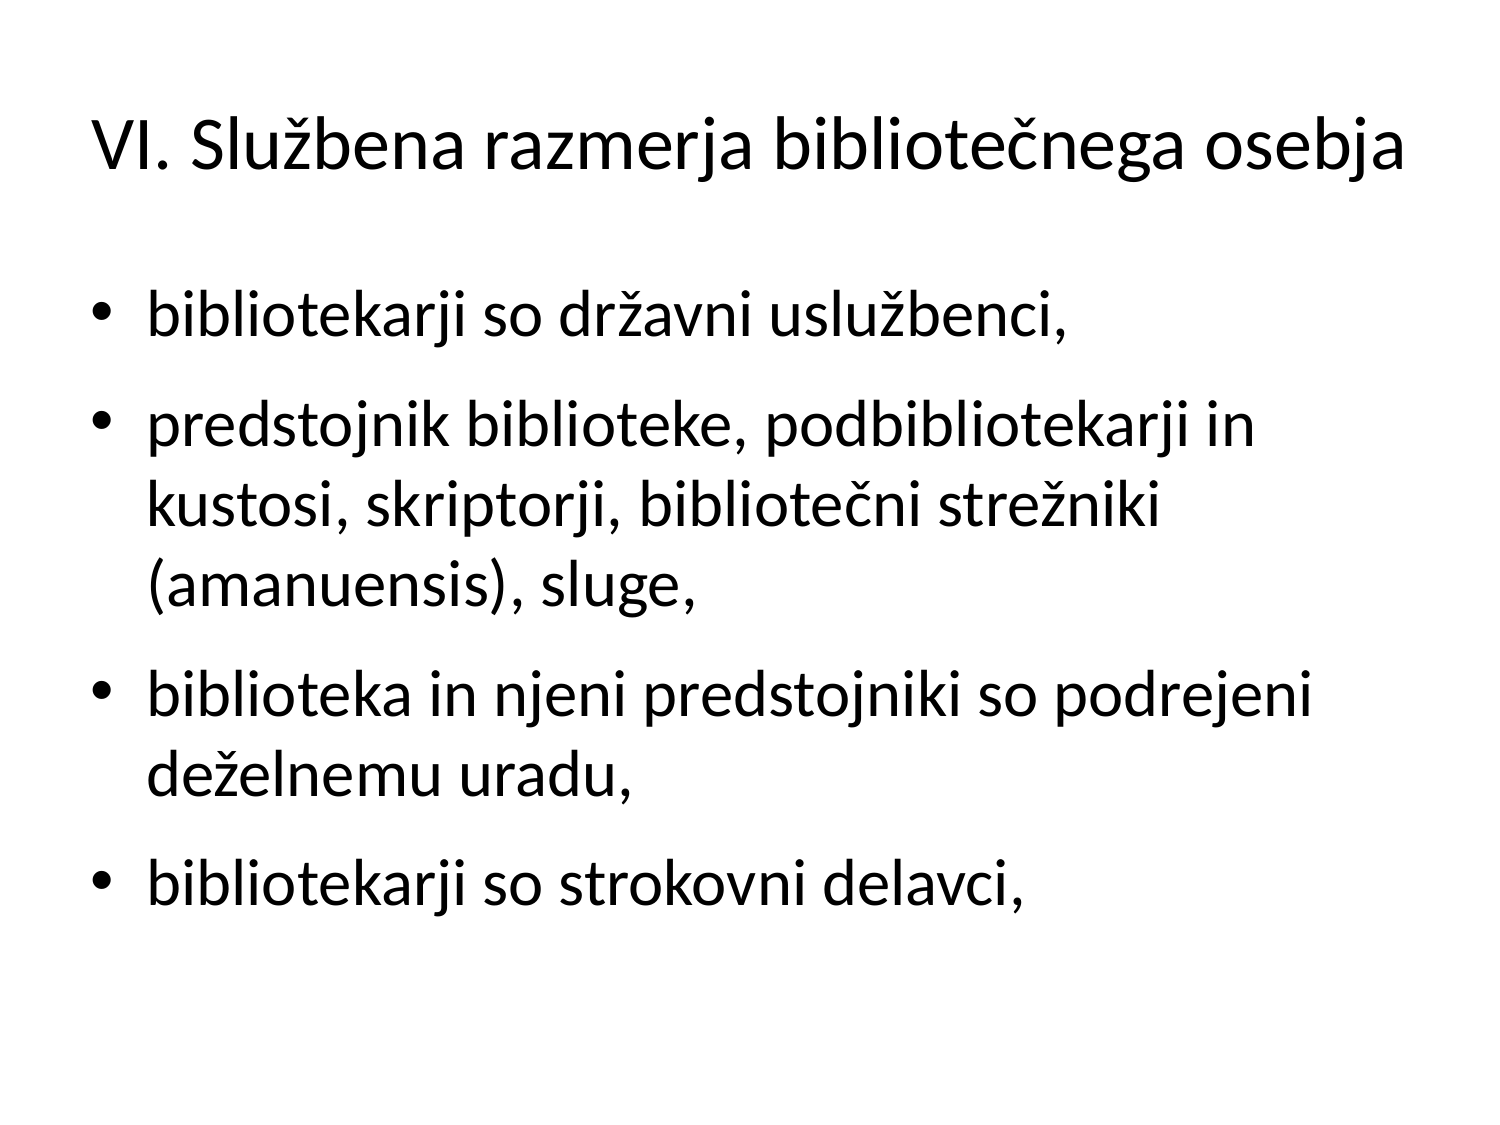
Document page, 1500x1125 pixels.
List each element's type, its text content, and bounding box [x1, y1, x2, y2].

title VI. Službena razmerja bibliotečnega osebja [75, 45, 1425, 233]
list bibliotekarji so državni uslužbenci, predstojnik biblioteke, podbibliotekarji in kustosi, skriptorji, bibliotečni strežniki (amanuensis), sluge, biblioteka in njeni predstojniki so podrejeni deželnemu uradu, bibliotekarji so strokovni delavci, [75, 262, 1425, 1005]
